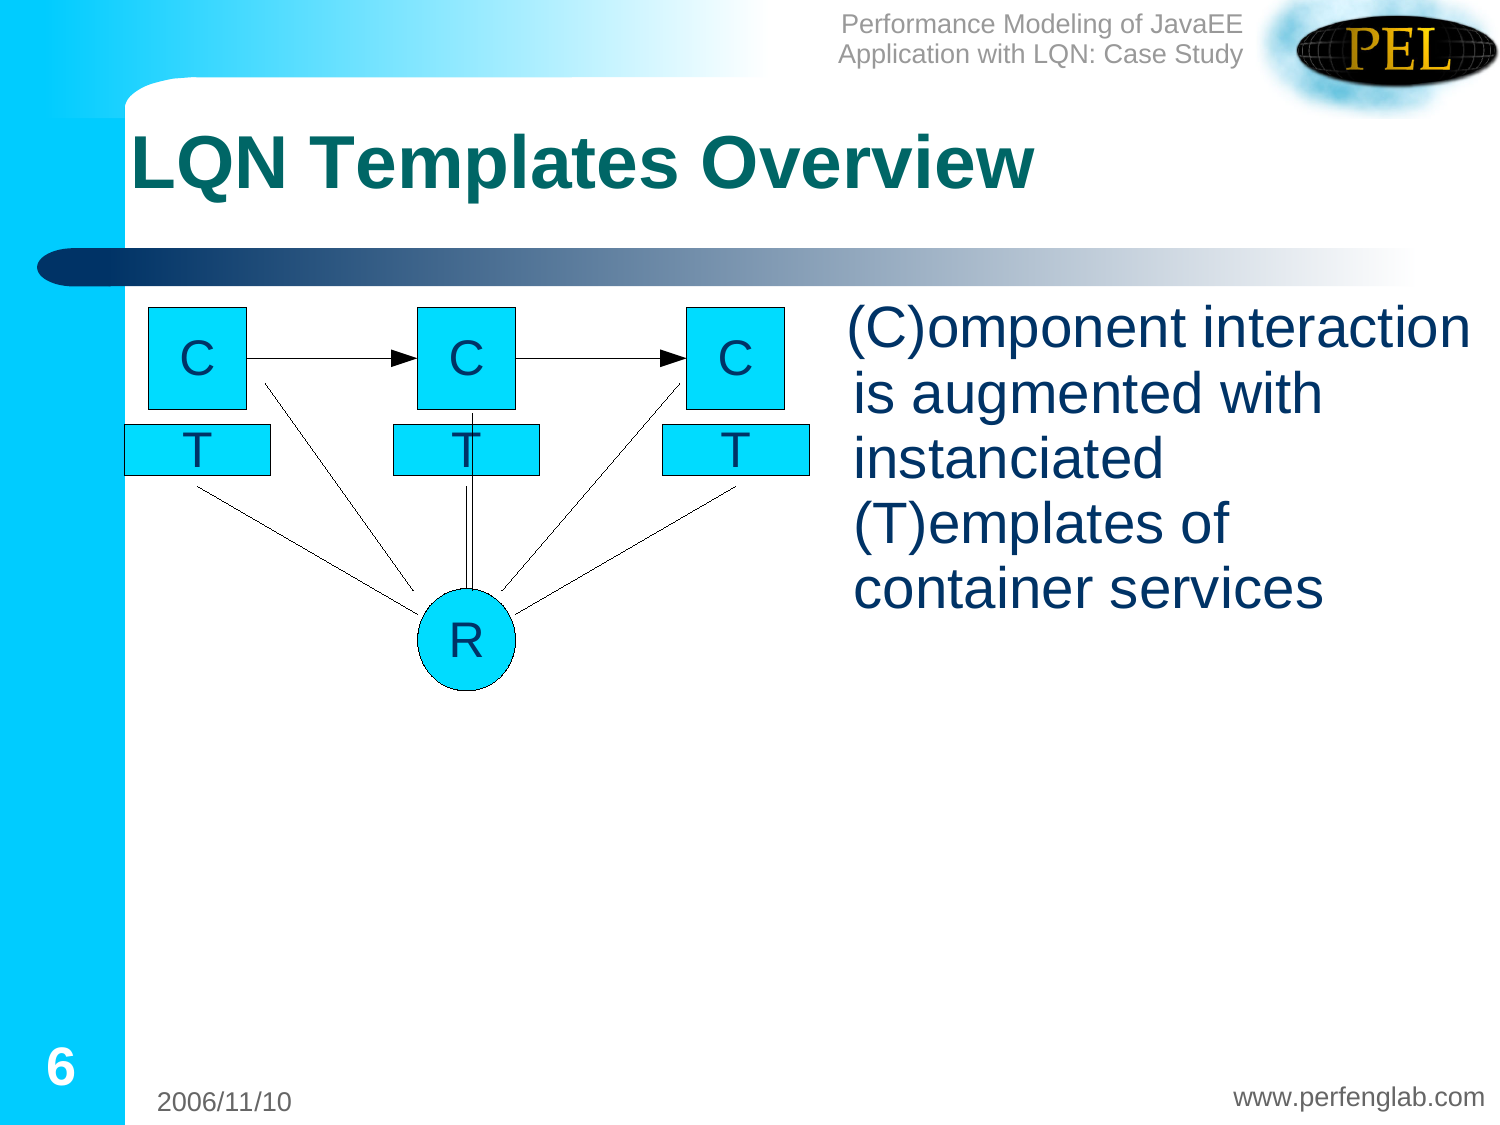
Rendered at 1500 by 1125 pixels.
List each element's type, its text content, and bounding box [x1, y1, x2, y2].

picture [1251, 0, 1500, 119]
text_box T [393, 424, 472, 476]
text_box T [473, 424, 540, 476]
text_box C [148, 307, 247, 410]
text_box T [662, 424, 797, 476]
text_box C [417, 307, 516, 410]
text_box R [417, 588, 516, 691]
text_box T [124, 424, 271, 476]
title LQN Templates Overview [130, 83, 1408, 248]
list (C)omponent interaction is augmented with instanciated (T)emplates of container services [797, 295, 1477, 1019]
text_box C [686, 307, 785, 410]
